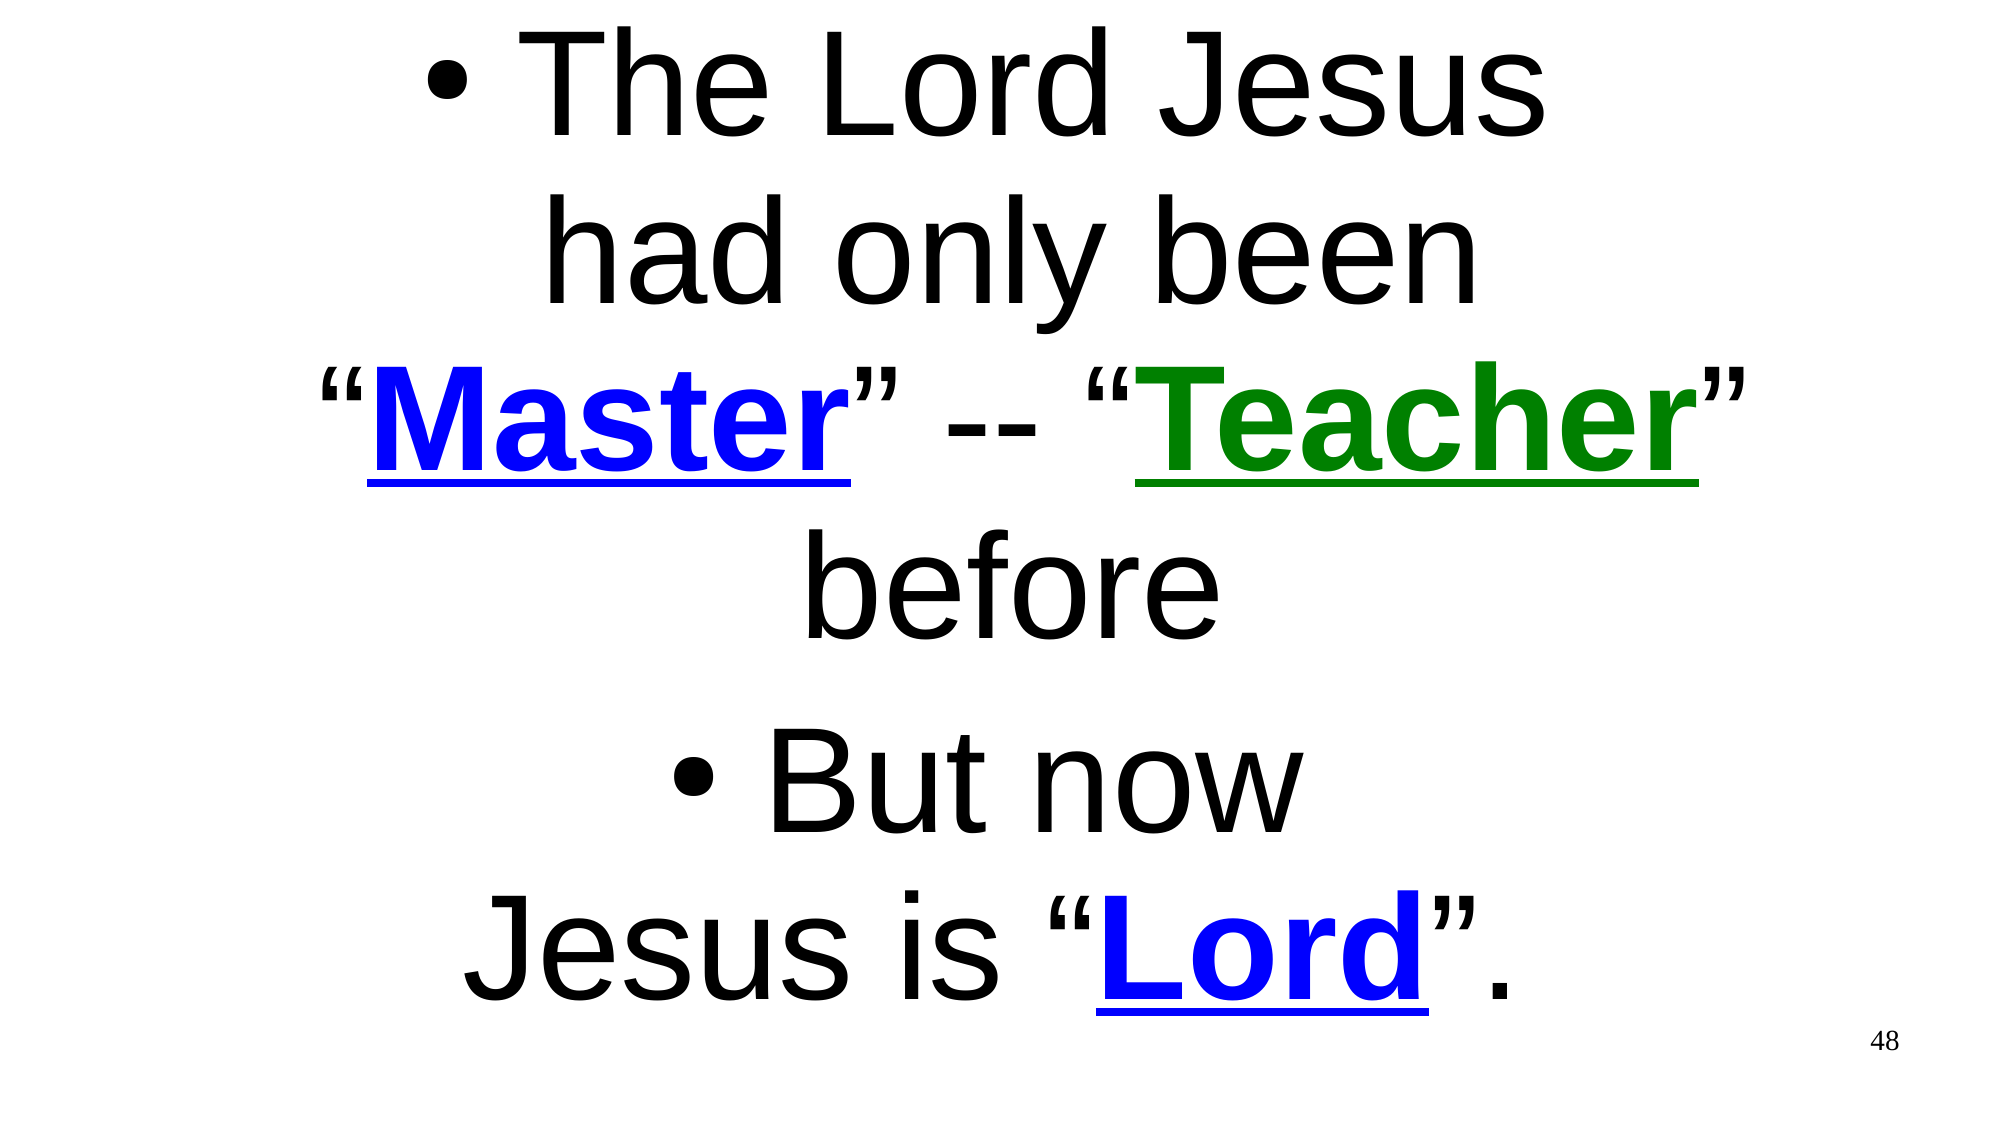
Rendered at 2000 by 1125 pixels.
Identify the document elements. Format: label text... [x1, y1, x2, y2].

list The Lord Jesus had only been “Master” -- “Teacher” before But now Jesus is “Lord”. [0, 0, 1996, 1123]
